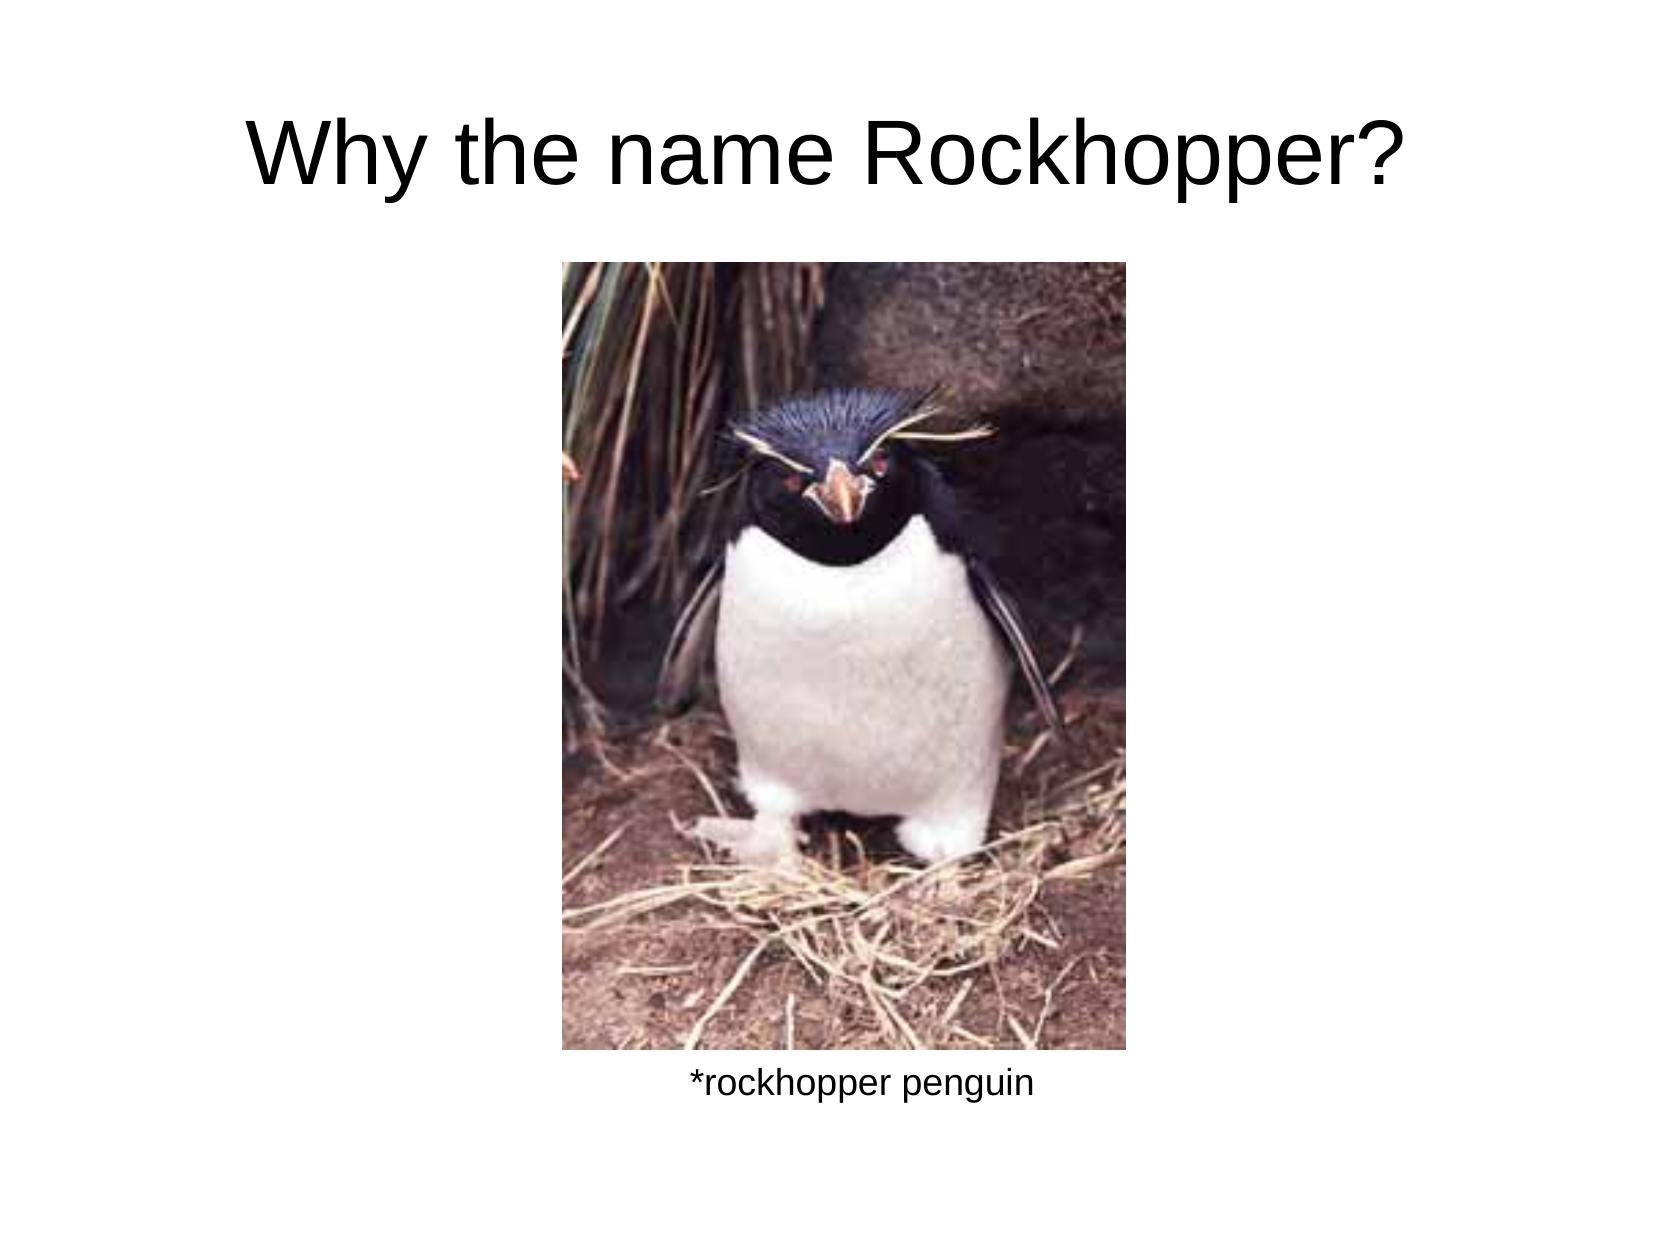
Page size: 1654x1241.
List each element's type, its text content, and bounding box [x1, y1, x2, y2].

picture [562, 262, 1126, 1051]
title Why the name Rockhopper? [82, 56, 1571, 250]
text_box *rockhopper penguin [675, 1054, 1050, 1126]
